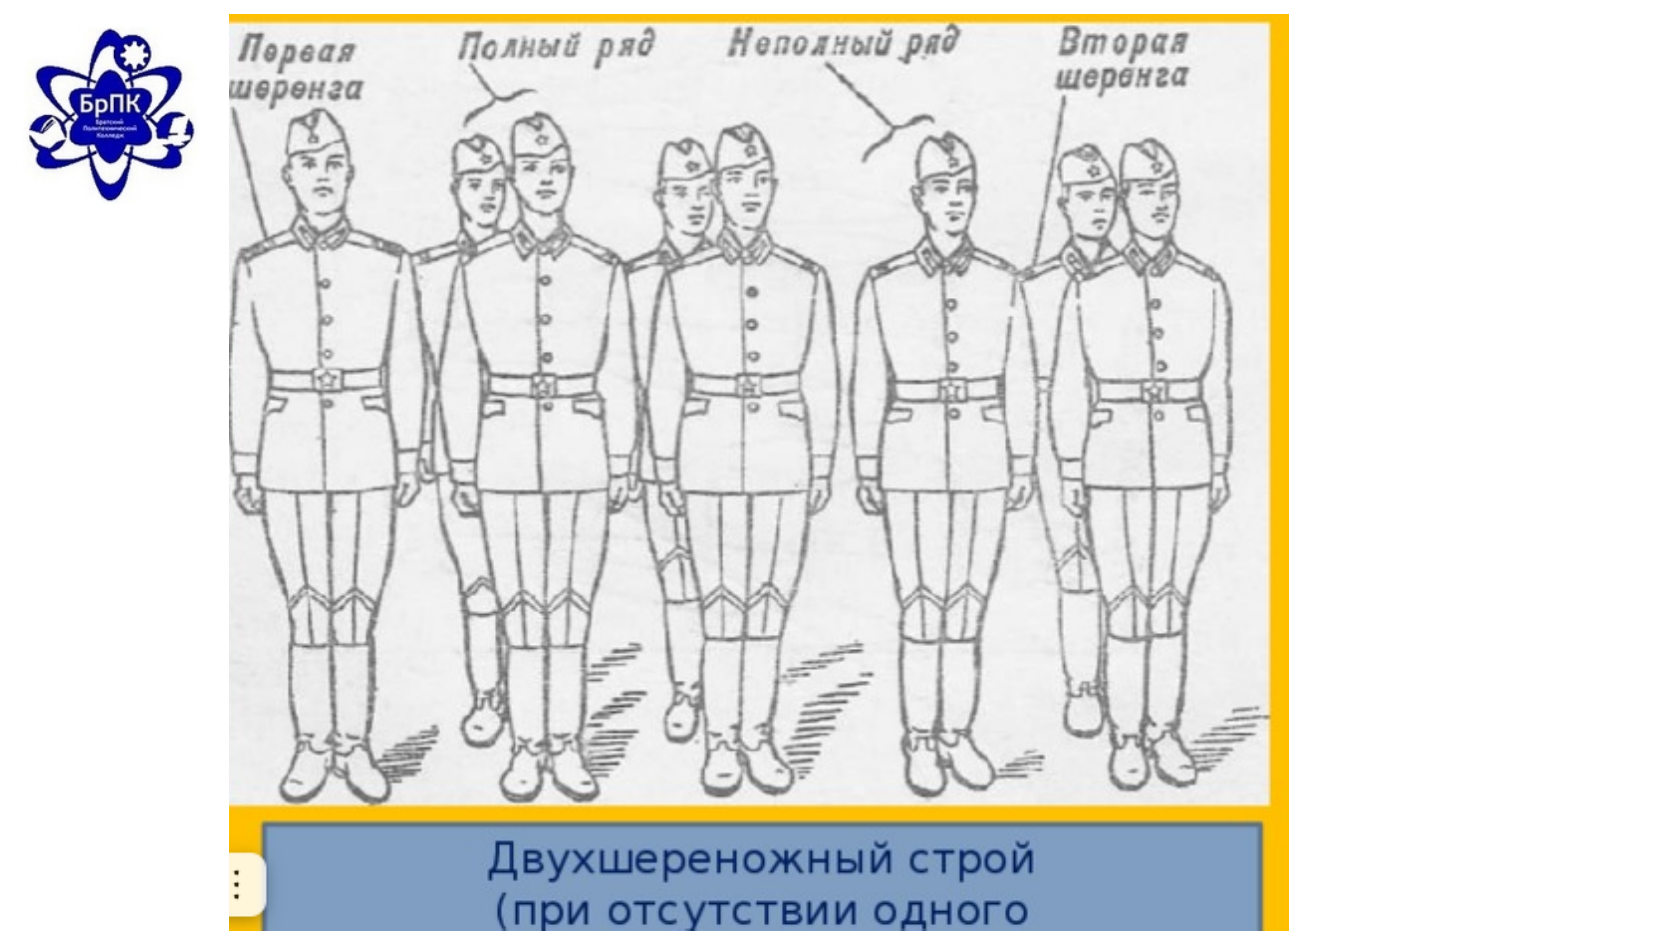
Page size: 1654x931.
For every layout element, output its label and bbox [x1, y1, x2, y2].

picture [229, 14, 1289, 931]
picture [23, 26, 200, 204]
